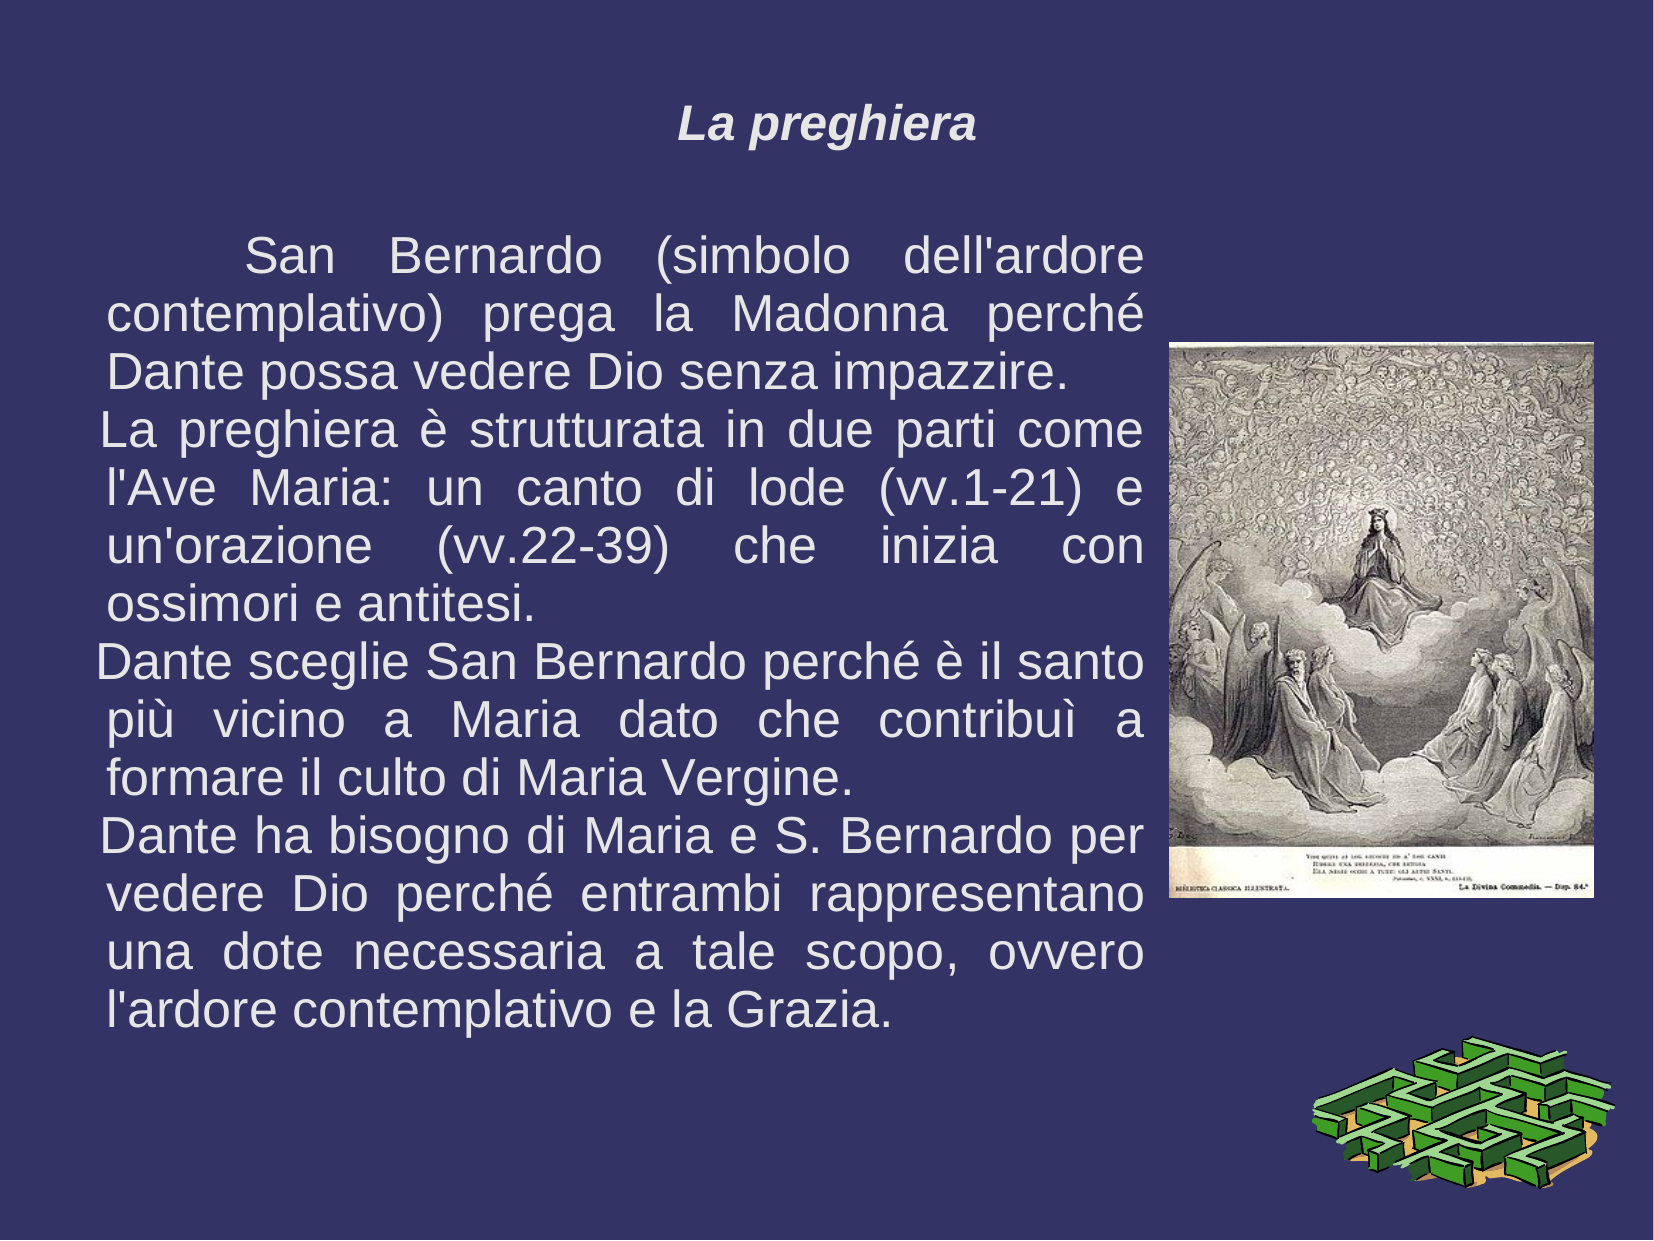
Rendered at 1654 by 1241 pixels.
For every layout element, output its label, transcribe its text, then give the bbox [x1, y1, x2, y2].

picture [1169, 342, 1594, 898]
list San Bernardo (simbolo dell'ardore contemplativo) prega la Madonna perché Dante possa vedere Dio senza impazzire. La preghiera è strutturata in due parti come l'Ave Maria: un canto di lode (vv.1-21) e un'orazione (vv.22-39) che inizia con ossimori e antitesi. Dante sceglie San Bernardo perché è il santo più vicino a Maria dato che contribuì a formare il culto di Maria Vergine. Dante ha bisogno di Maria e S. Bernardo per vedere Dio perché entrambi rappresentano una dote necessaria a tale scopo, ovvero l'ardore contemplativo e la Grazia. [23, 226, 1146, 1193]
title La preghiera [121, 19, 1534, 227]
